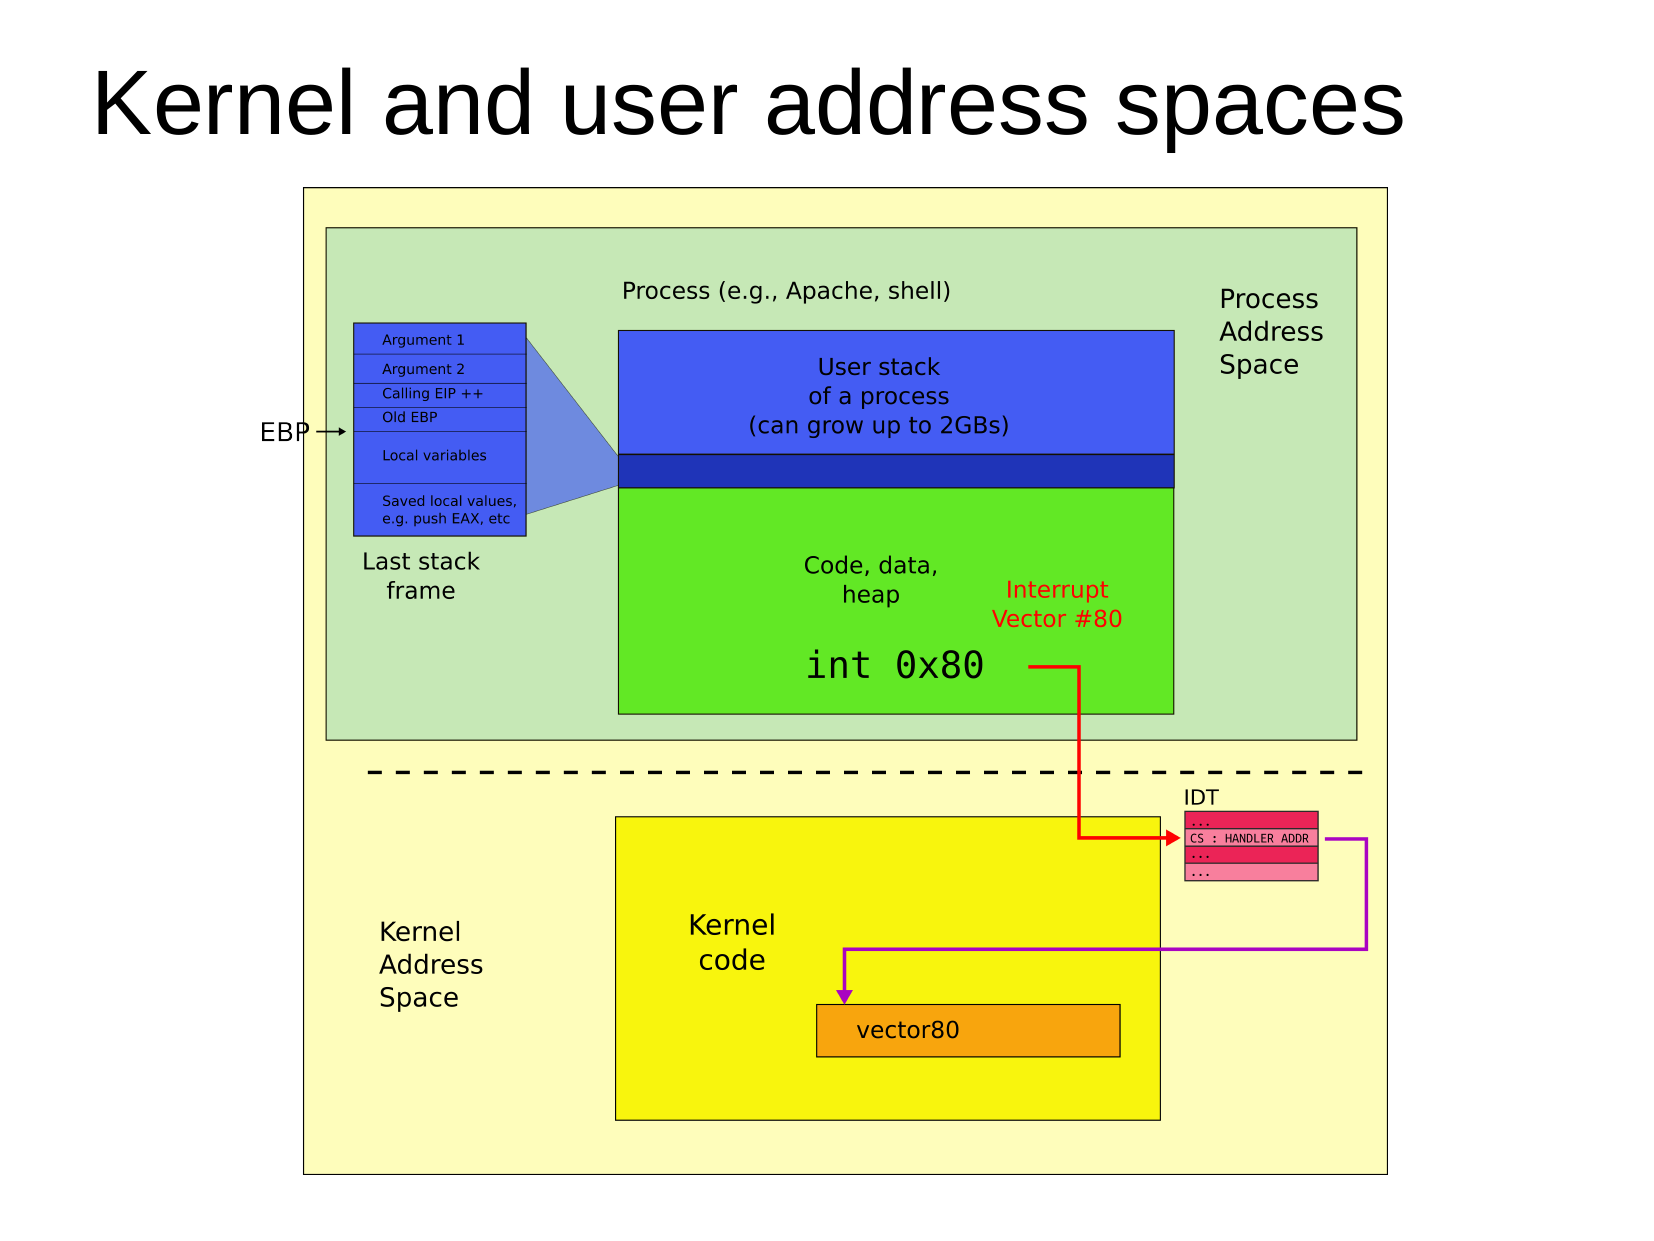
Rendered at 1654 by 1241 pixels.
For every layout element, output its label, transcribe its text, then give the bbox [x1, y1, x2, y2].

title Kernel and user address spaces [37, 17, 1463, 188]
picture [262, 187, 1388, 1175]
